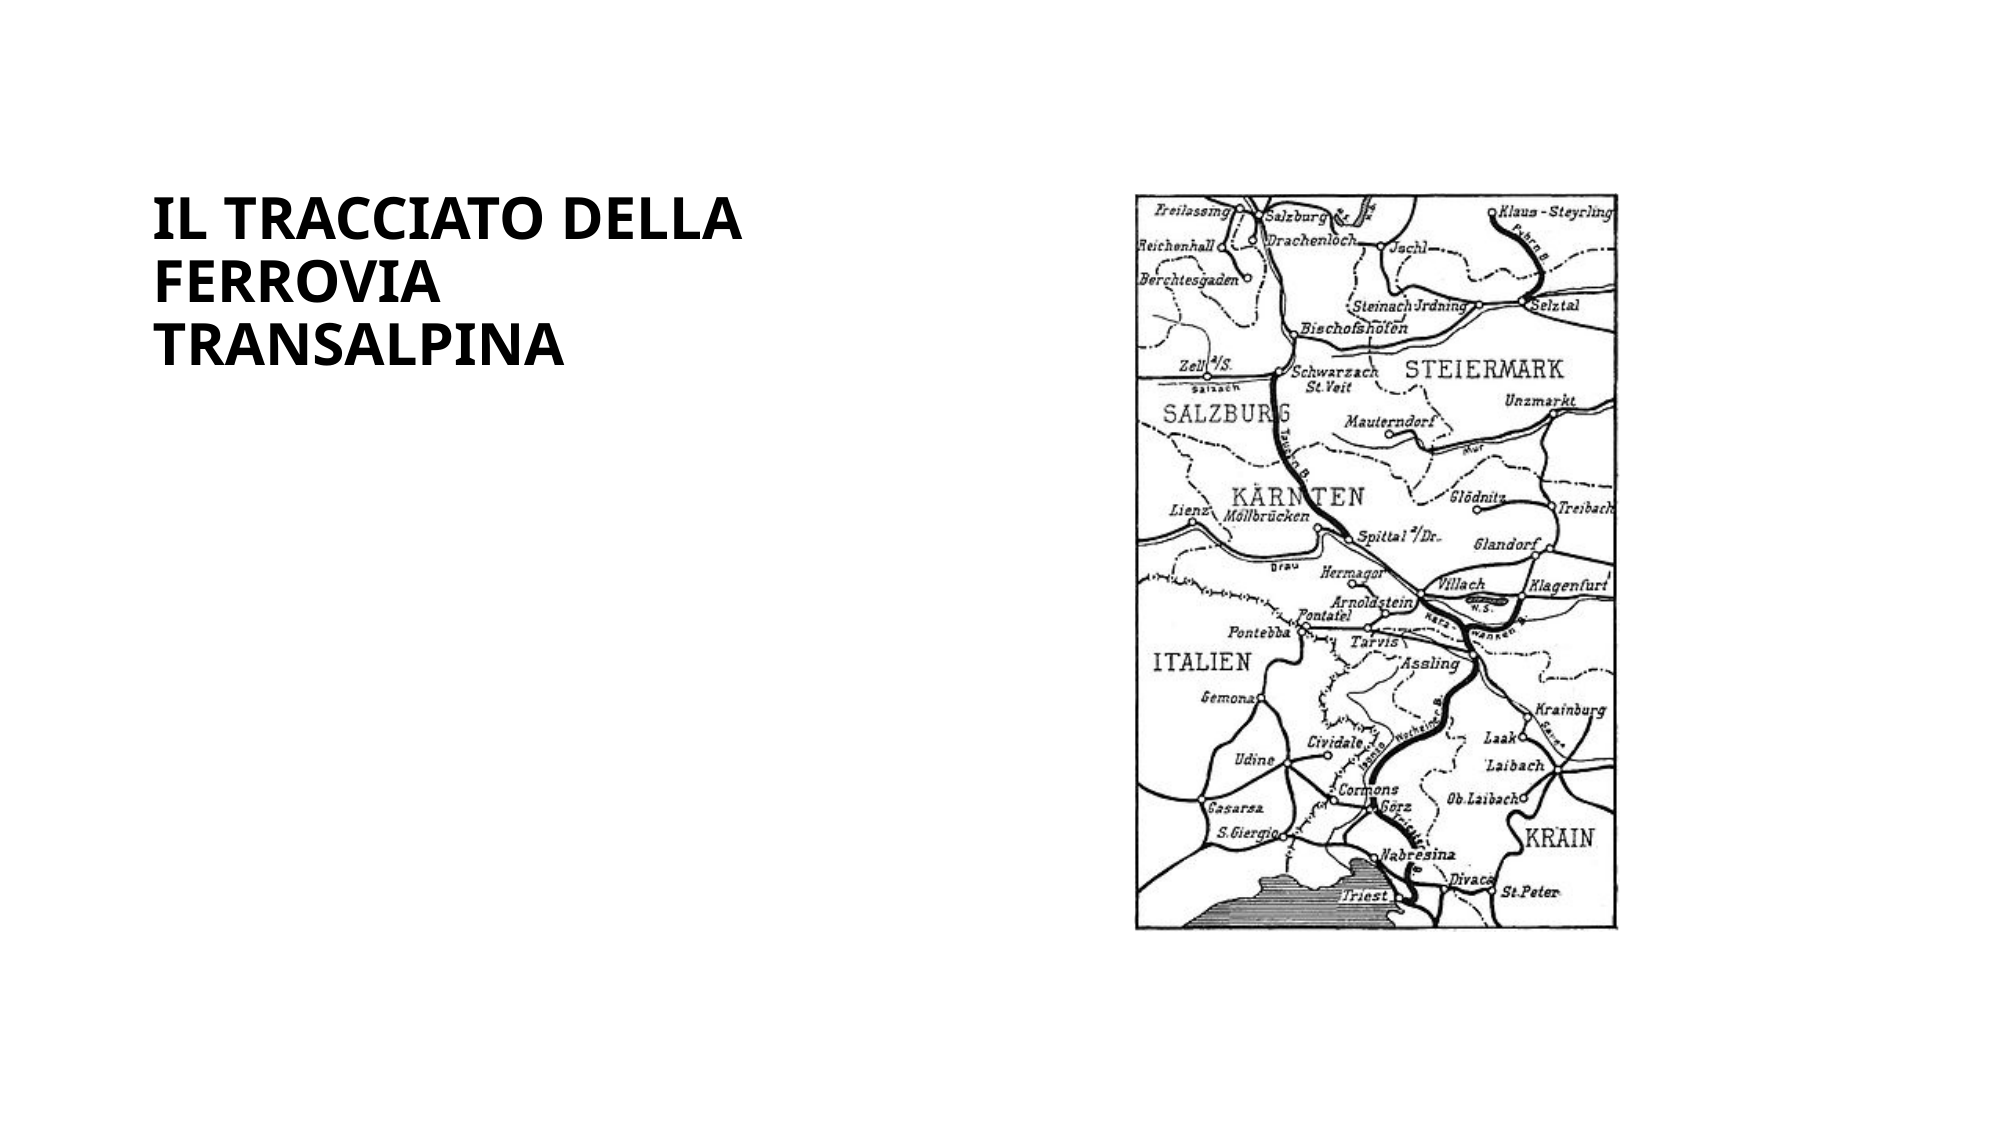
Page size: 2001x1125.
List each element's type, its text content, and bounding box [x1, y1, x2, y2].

picture [1134, 193, 1620, 932]
title IL TRACCIATO DELLA FERROVIA TRANSALPINA [137, 96, 783, 386]
